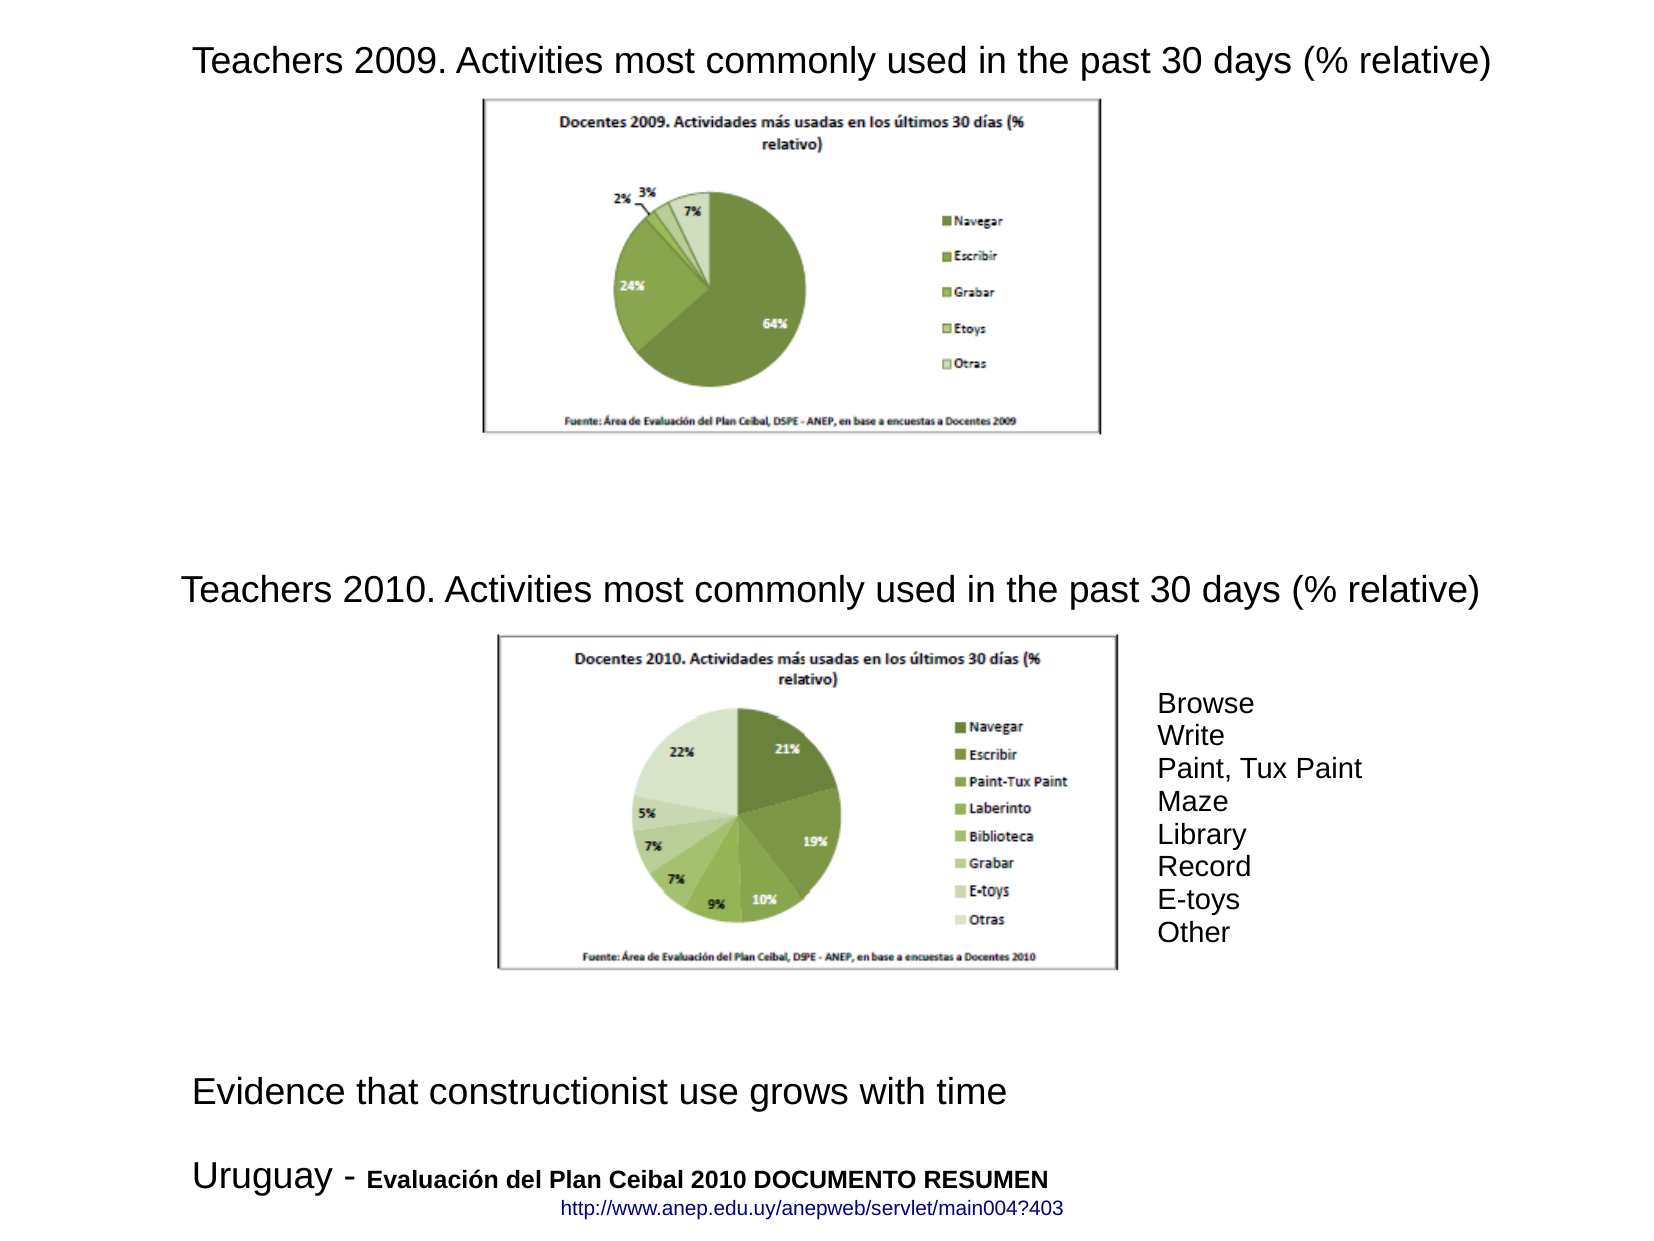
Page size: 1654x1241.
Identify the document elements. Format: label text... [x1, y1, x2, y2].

text_box Evidence that constructionist use grows with time Uruguay - Evaluación del Plan Ceibal 2010 DOCUMENTO RESUMEN http://www.anep.edu.uy/anepweb/servlet/main004?403 [177, 1062, 1447, 1227]
picture [472, 89, 1120, 438]
text_box Teachers 2010. Activities most commonly used in the past 30 days (% relative) [165, 561, 1506, 618]
picture [493, 633, 1123, 975]
text_box Browse Write Paint, Tux Paint Maze Library Record E-toys Other [1142, 679, 1654, 957]
text_box Teachers 2009. Activities most commonly used in the past 30 days (% relative) [177, 31, 1518, 89]
